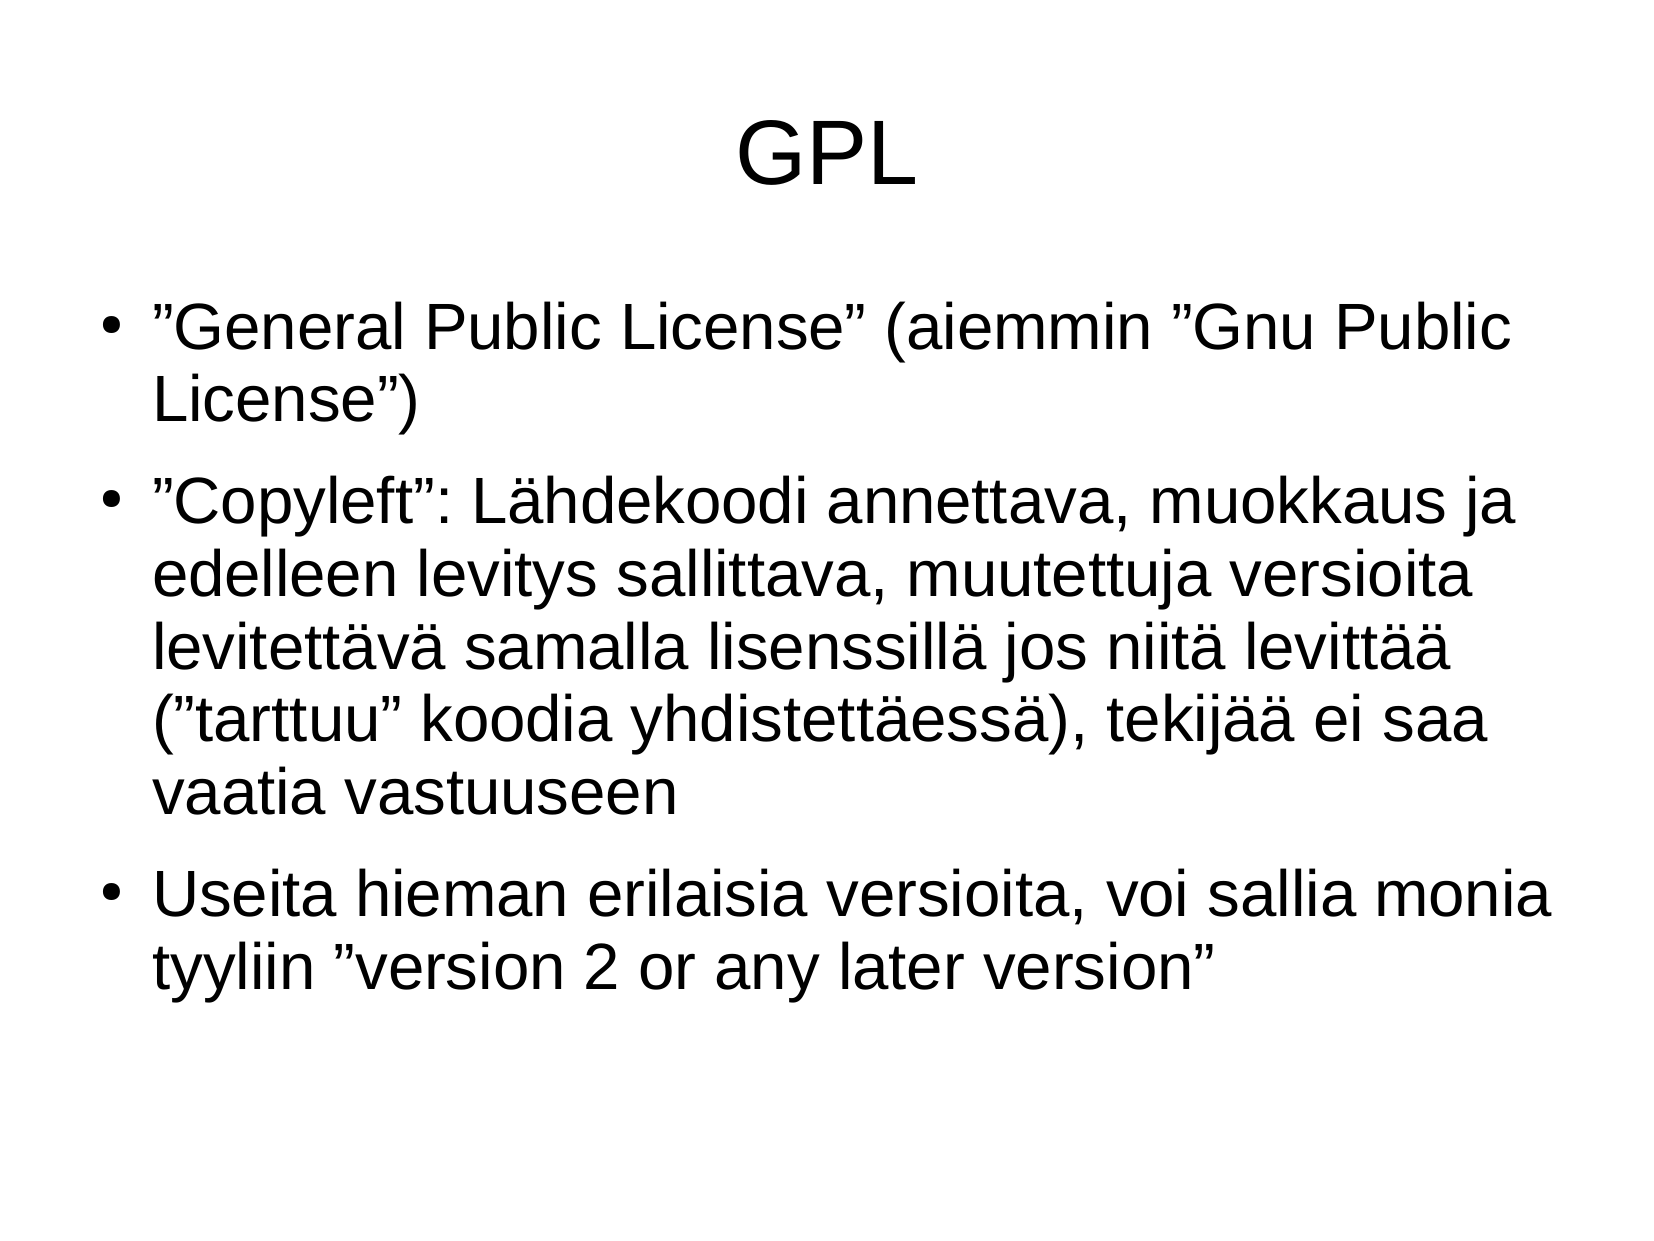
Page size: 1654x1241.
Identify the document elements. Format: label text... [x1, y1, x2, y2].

list ”General Public License” (aiemmin ”Gnu Public License”) ”Copyleft”: Lähdekoodi annettava, muokkaus ja edelleen levitys sallittava, muutettuja versioita levitettävä samalla lisenssillä jos niitä levittää (”tarttuu” koodia yhdistettäessä), tekijää ei saa vaatia vastuuseen Useita hieman erilaisia versioita, voi sallia monia tyyliin ”version 2 or any later version” [82, 290, 1571, 1010]
title GPL [82, 49, 1571, 257]
